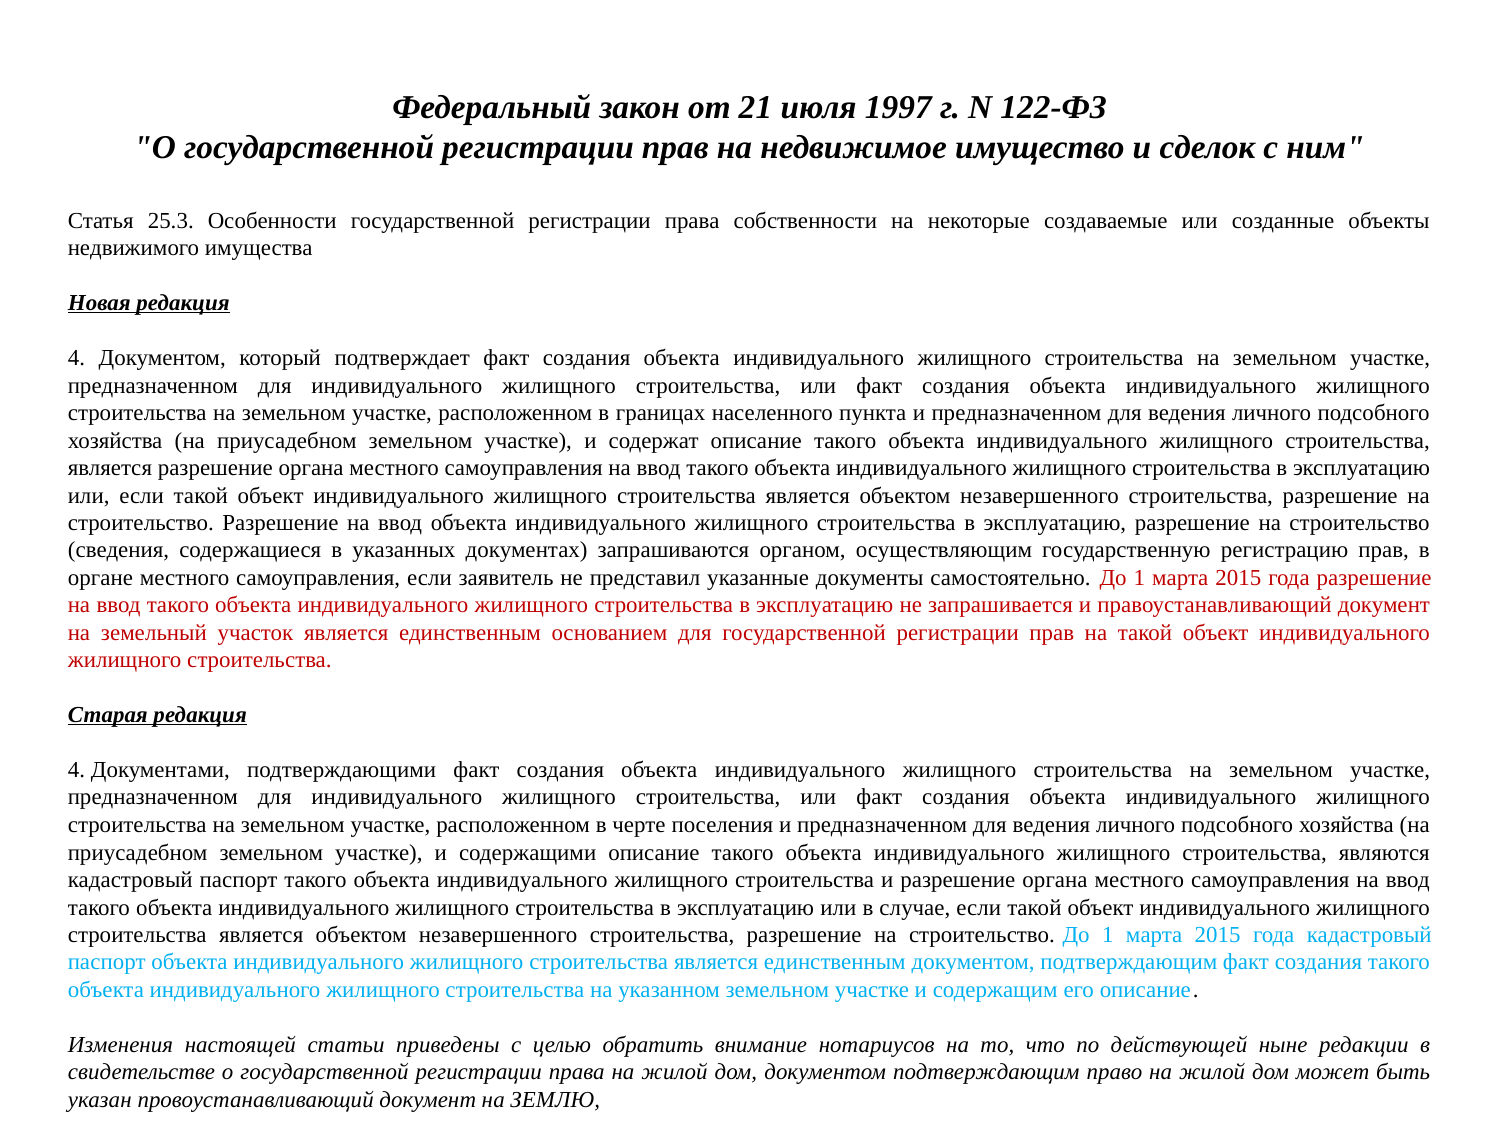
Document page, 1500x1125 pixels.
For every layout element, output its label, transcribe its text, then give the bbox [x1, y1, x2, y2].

picture [955, 986, 961, 995]
picture [259, 958, 265, 967]
picture [222, 986, 228, 995]
text_box Федеральный закон от 21 июля 1997 г. N 122-ФЗ "О государственной регистрации прав на недвижимое имущество и сделок с ним" Статья 25.3. Особенности государственной регистрации права собственности на некоторые создаваемые или созданные объекты недвижимого имущества Новая редакция 4. Документом, который подтверждает факт создания объекта индивидуального жилищного строительства на земельном участке, предназначенном для индивидуального жилищного строительства, или факт создания объекта индивидуального жилищного строительства на земельном участке, расположенном в границах населенного пункта и предназначенном для ведения личного подсобного хозяйства (на приусадебном земельном участке), и содержат описание такого объекта индивидуального жилищного строительства, является разрешение органа местного самоуправления на ввод такого объекта индивидуального жилищного строительства в эксплуатацию или, если такой объект индивидуального жилищного строительства является объектом незавершенного строительства, разрешение на строительство. Разрешение на ввод объекта индивидуального жилищного строительства в эксплуатацию, разрешение на строительство (сведения, содержащиеся в указанных документах) запрашиваются органом, осуществляющим государственную регистрацию прав, в органе местного самоуправления, если заявитель не представил указанные документы самостоятельно. До 1 марта 2015 года разрешение на ввод такого объекта индивидуального жилищного строительства в эксплуатацию не запрашивается и правоустанавливающий документ на земельный участок является единственным основанием для государственной регистрации прав на такой объект индивидуального жилищного строительства. Старая редакция 4. Документами, подтверждающими факт создания объекта индивидуального жилищного строительства на земельном участке, предназначенном для индивидуального жилищного строительства, или факт создания объекта индивидуального жилищного строительства на земельном участке, расположенном в черте поселения и предназначенном для ведения личного подсобного хозяйства (на приусадебном земельном участке), и содержащими описание такого объекта индивидуального жилищного строительства, являются кадастровый паспорт такого объекта индивидуального жилищного строительства и разрешение органа местного самоуправления на ввод такого объекта индивидуального жилищного строительства в эксплуатацию или в случае, если такой объект индивидуального жилищного строительства является объектом незавершенного строительства, разрешение на строительство. До 1 марта 2015 года кадастровый паспорт объекта индивидуального жилищного строительства является единственным документом, подтверждающим факт создания такого объекта индивидуального жилищного строительства на указанном земельном участке и содержащим его описание. Изменения настоящей статьи приведены с целью обратить внимание нотариусов на то, что по действующей ныне редакции в свидетельстве о государственной регистрации права на жилой дом, документом подтверждающим право на жилой дом может быть указан провоустанавливающий документ на ЗЕМЛЮ, [53, 78, 1447, 1125]
picture [775, 958, 781, 967]
picture [1329, 931, 1335, 940]
